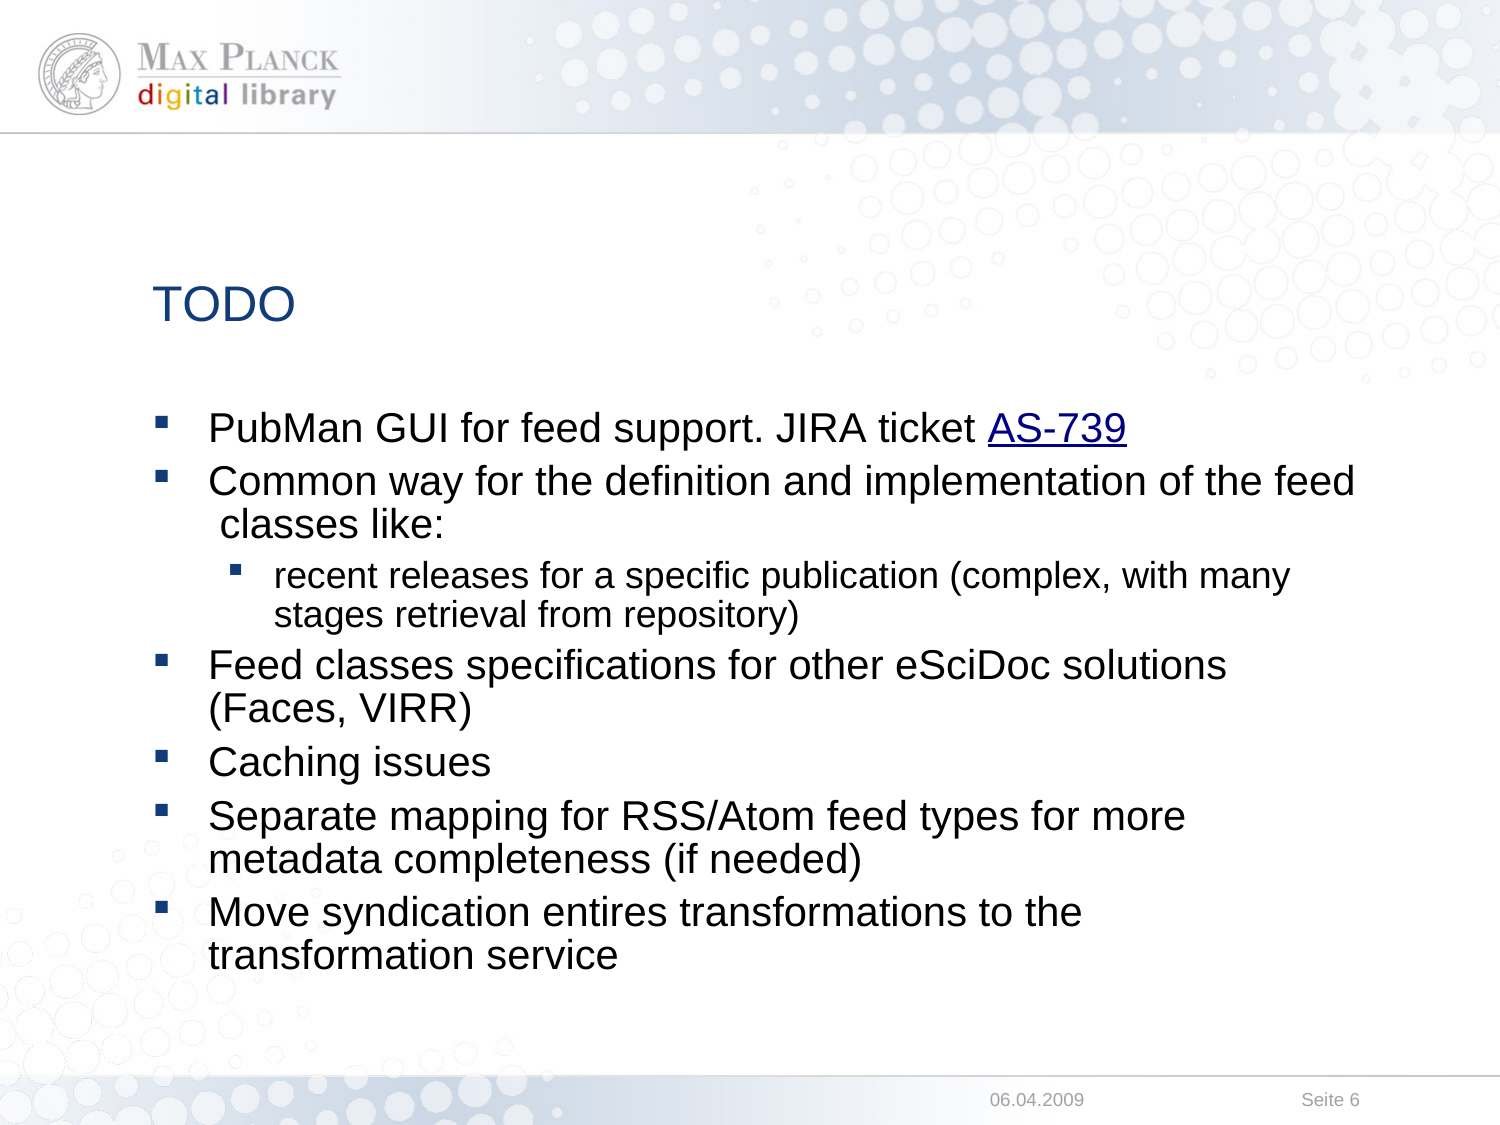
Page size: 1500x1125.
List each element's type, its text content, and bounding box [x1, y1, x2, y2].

title TODO [137, 229, 1375, 383]
picture [0, 0, 1500, 1125]
list PubMan GUI for feed support. JIRA ticket AS-739 Common way for the definition and implementation of the feed classes like: recent releases for a specific publication (complex, with many stages retrieval from repository) Feed classes specifications for other eSciDoc solutions (Faces, VIRR) Caching issues Separate mapping for RSS/Atom feed types for more metadata completeness (if needed) Move syndication entires transformations to the transformation service [137, 399, 1375, 1004]
